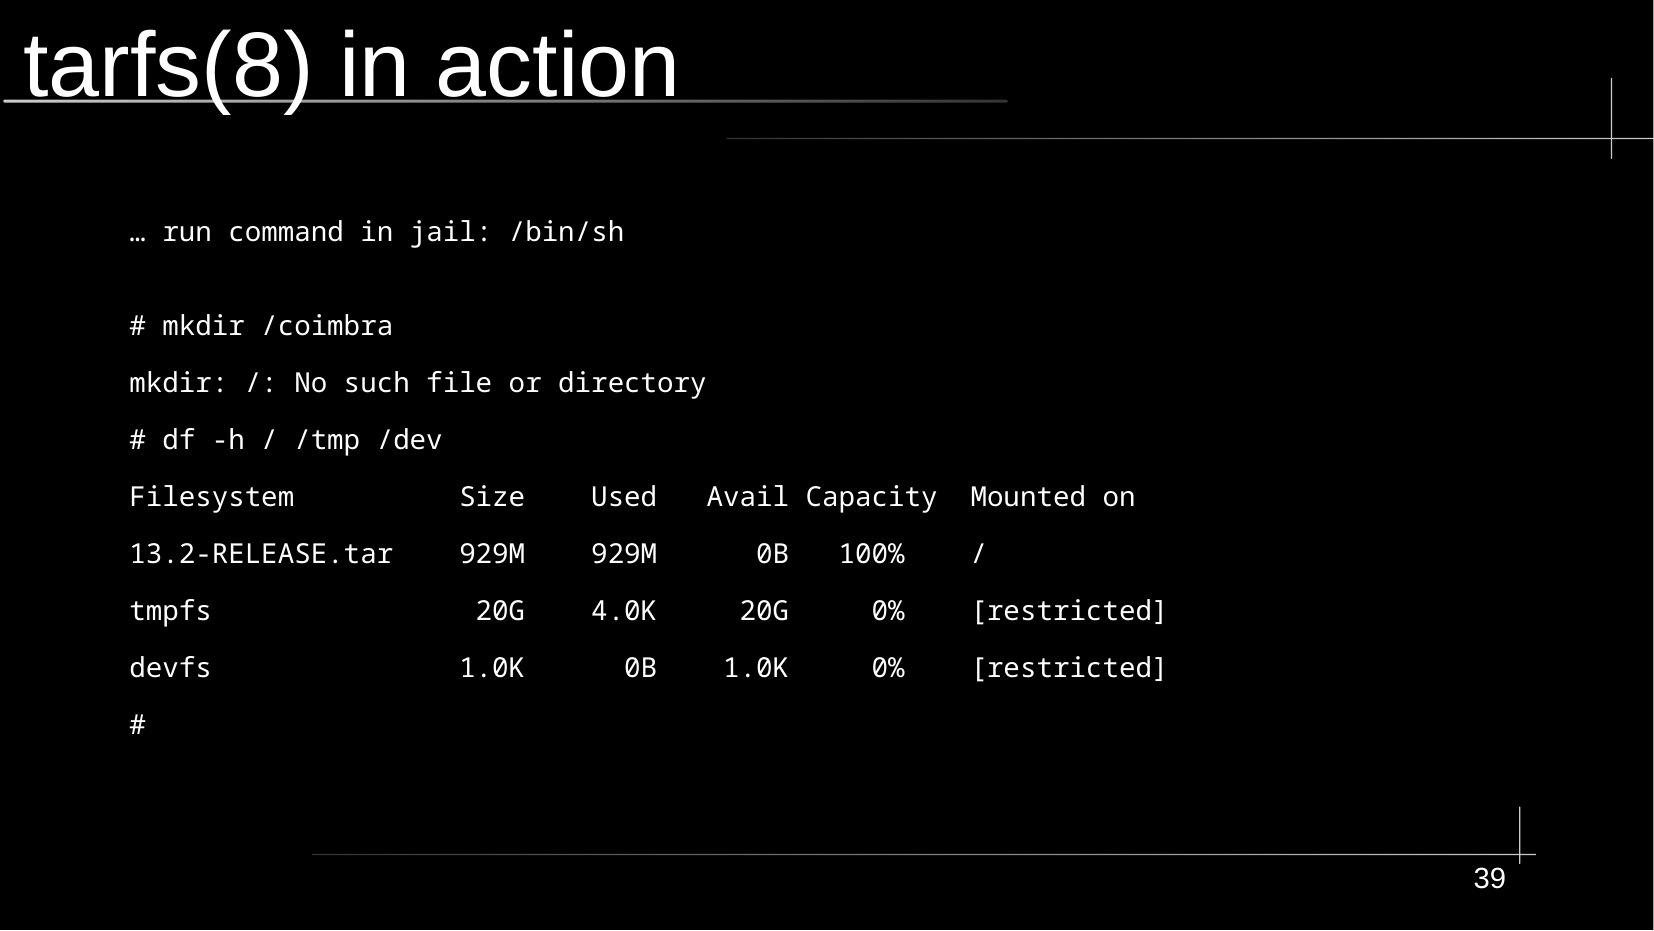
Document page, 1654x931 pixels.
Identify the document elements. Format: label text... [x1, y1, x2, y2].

title tarfs(8) in action [23, 11, 1589, 119]
list … run command in jail: /bin/sh # mkdir /coimbra mkdir: /: No such file or directory # df -h / /tmp /dev Filesystem Size Used Avail Capacity Mounted on 13.2-RELEASE.tar 929M 929M 0B 100% / tmpfs 20G 4.0K 20G 0% [restricted] devfs 1.0K 0B 1.0K 0% [restricted] # [82, 211, 1571, 752]
